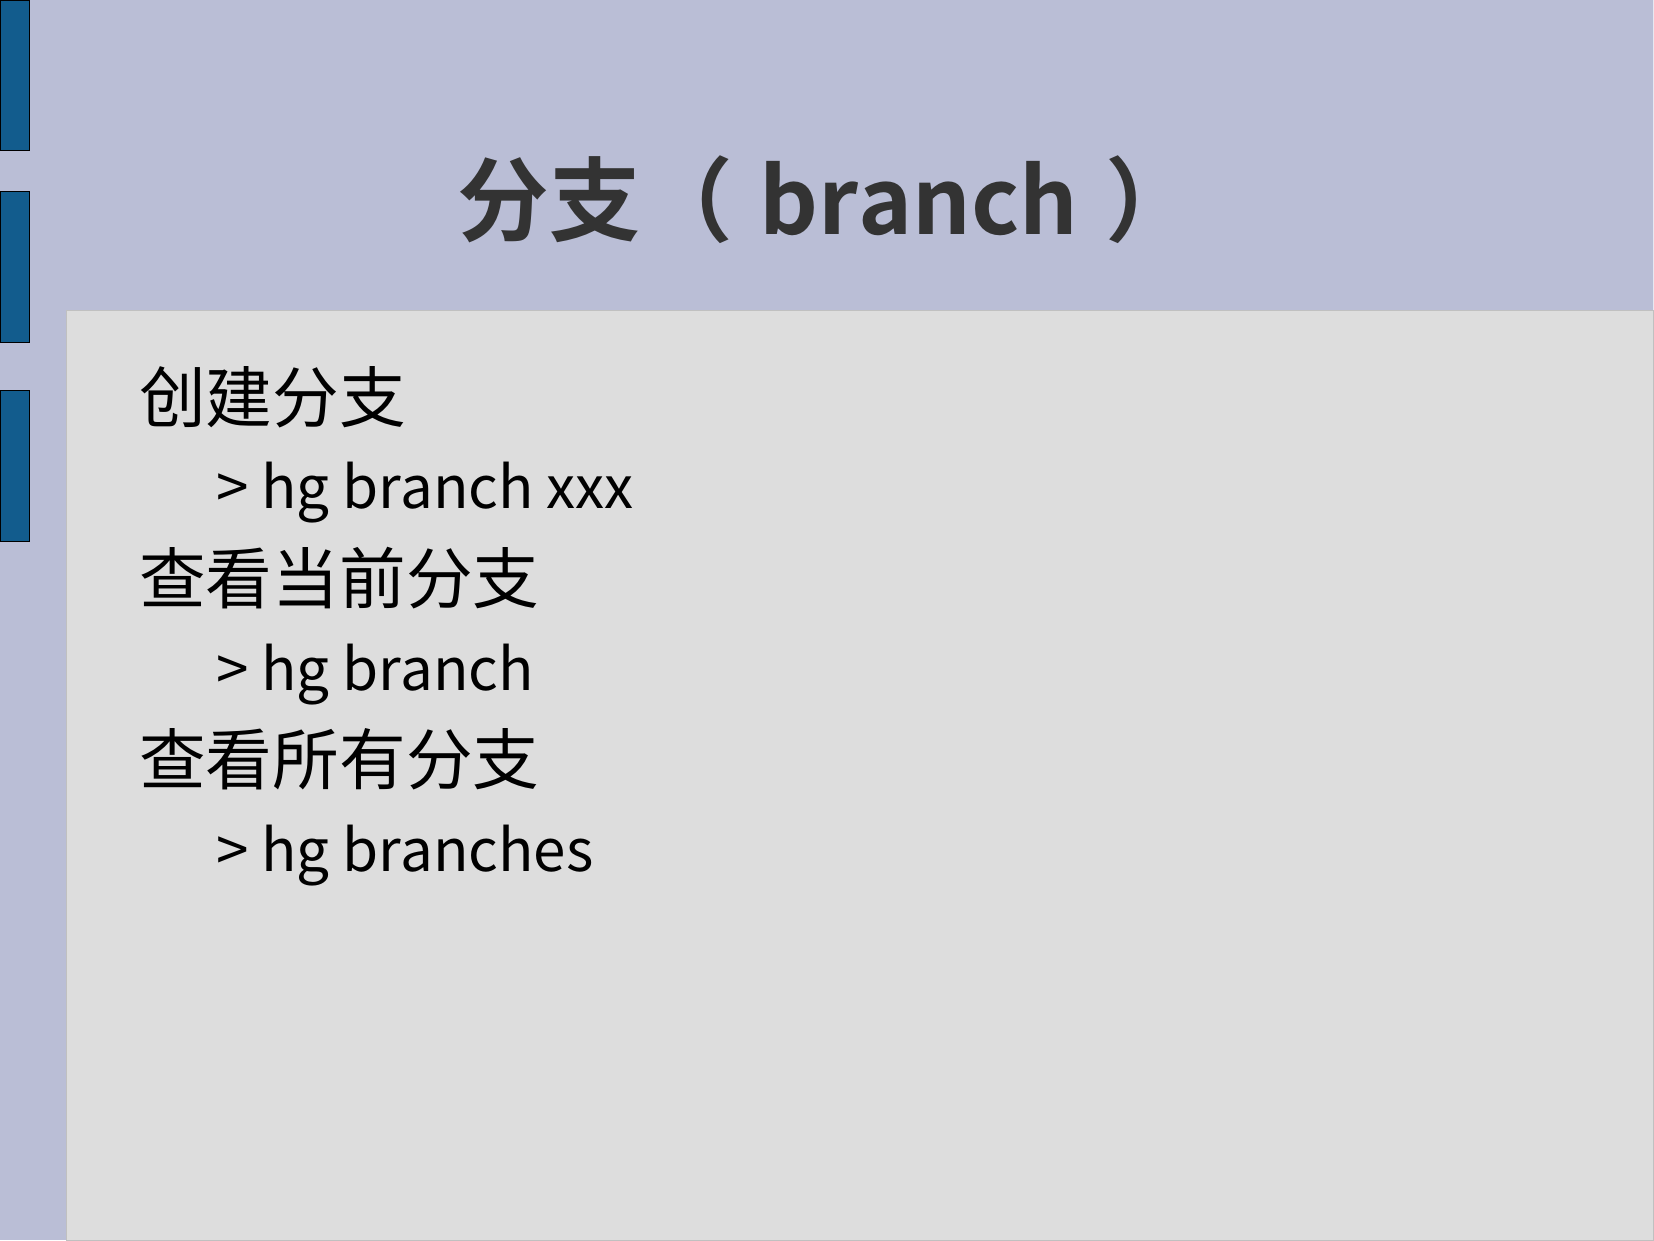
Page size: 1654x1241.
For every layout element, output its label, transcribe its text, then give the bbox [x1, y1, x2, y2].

list 创建分支 > hg branch xxx 查看当前分支 > hg branch 查看所有分支 > hg branches [121, 344, 1534, 1127]
title 分支（branch） [121, 91, 1534, 299]
